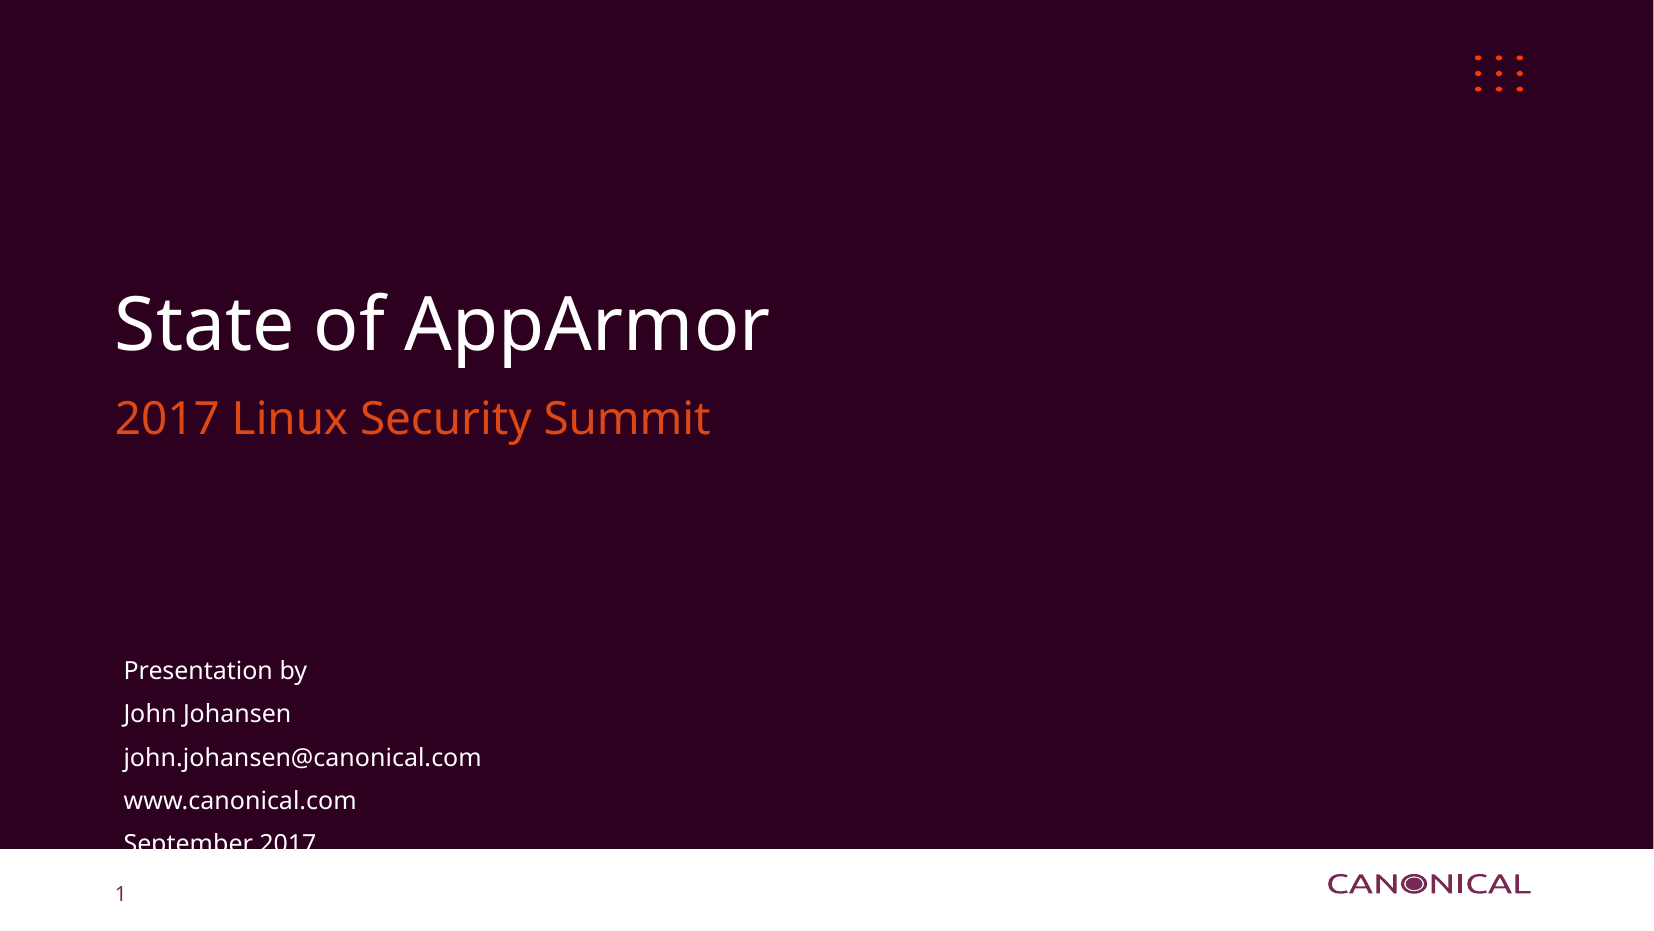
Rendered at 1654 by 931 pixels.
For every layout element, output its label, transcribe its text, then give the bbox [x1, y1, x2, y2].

picture [141, 843, 153, 849]
picture [285, 843, 294, 849]
title State of AppArmor 2017 Linux Security Summit [114, 220, 1293, 478]
list Presentation by John Johansen john.johansen@canonical.com www.canonical.com September 2017 [123, 649, 827, 843]
picture [246, 843, 267, 849]
picture [193, 843, 200, 849]
picture [0, 0, 1654, 849]
picture [155, 843, 163, 849]
picture [232, 843, 244, 849]
picture [264, 843, 275, 849]
picture [217, 843, 225, 849]
picture [276, 843, 284, 849]
picture [296, 843, 309, 849]
picture [179, 843, 191, 849]
